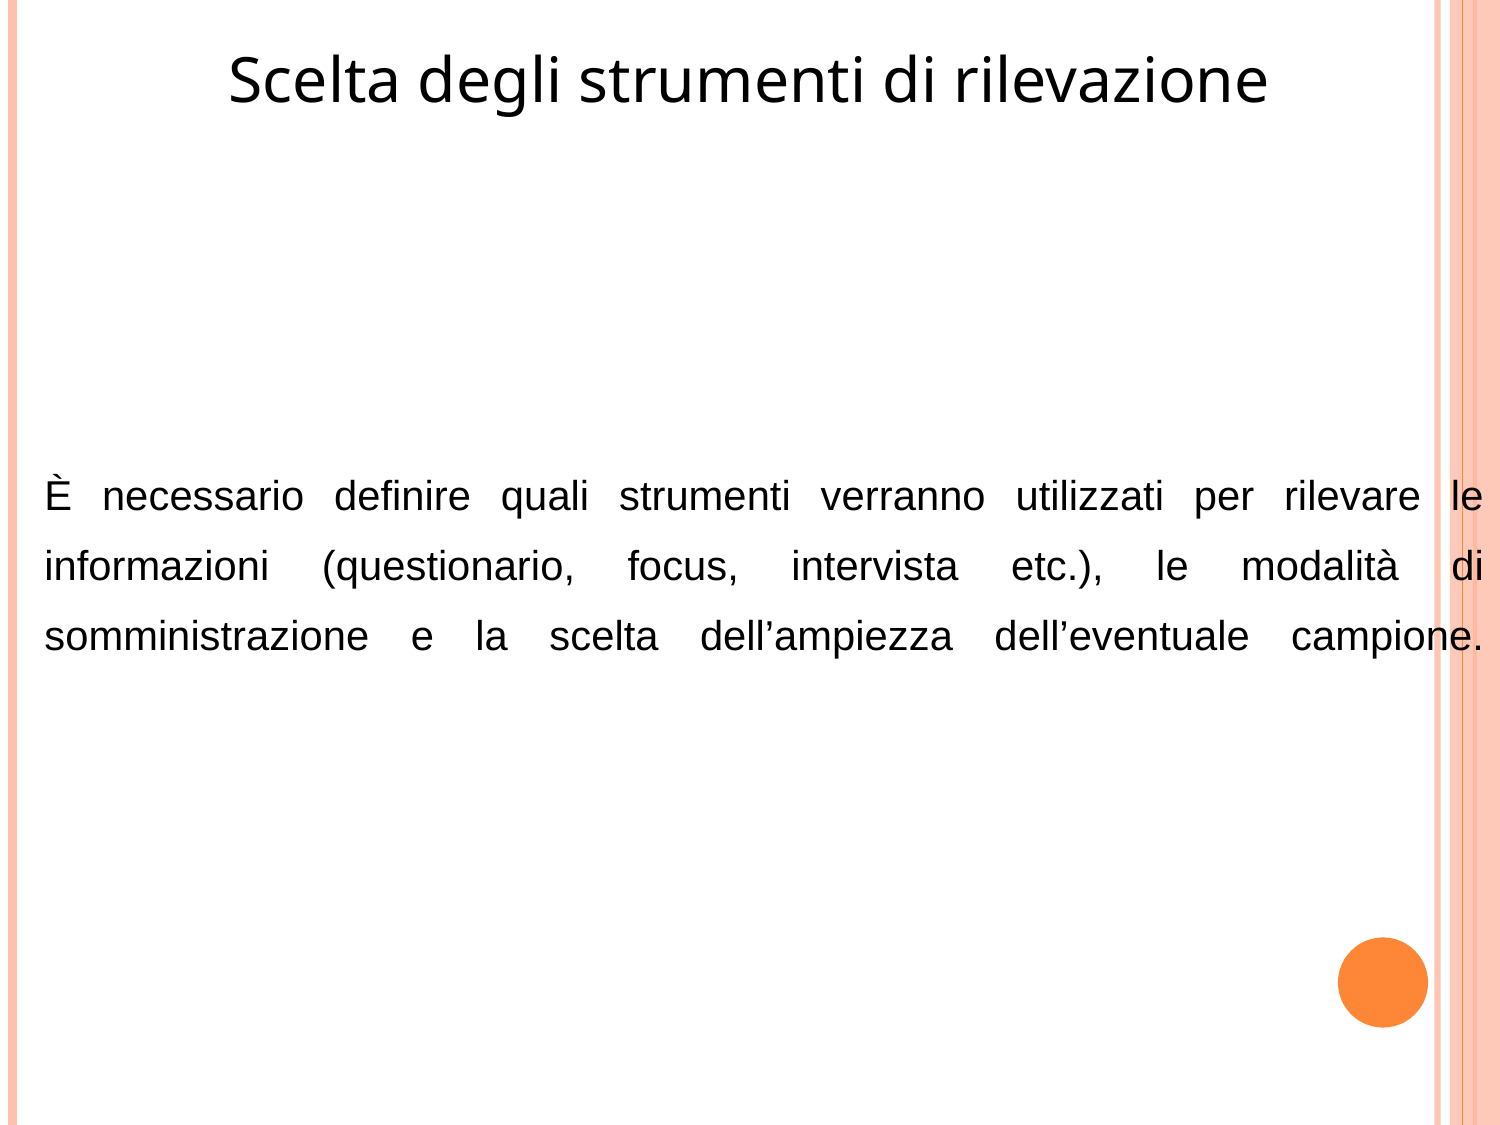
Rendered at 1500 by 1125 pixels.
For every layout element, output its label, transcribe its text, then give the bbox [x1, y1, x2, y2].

text_box È necessario definire quali strumenti verranno utilizzati per rilevare le informazioni (questionario, focus, intervista etc.), le modalità di somministrazione e la scelta dell’ampiezza dell’eventuale campione. [29, 375, 1500, 713]
text_box Scelta degli strumenti di rilevazione [0, 0, 1500, 172]
